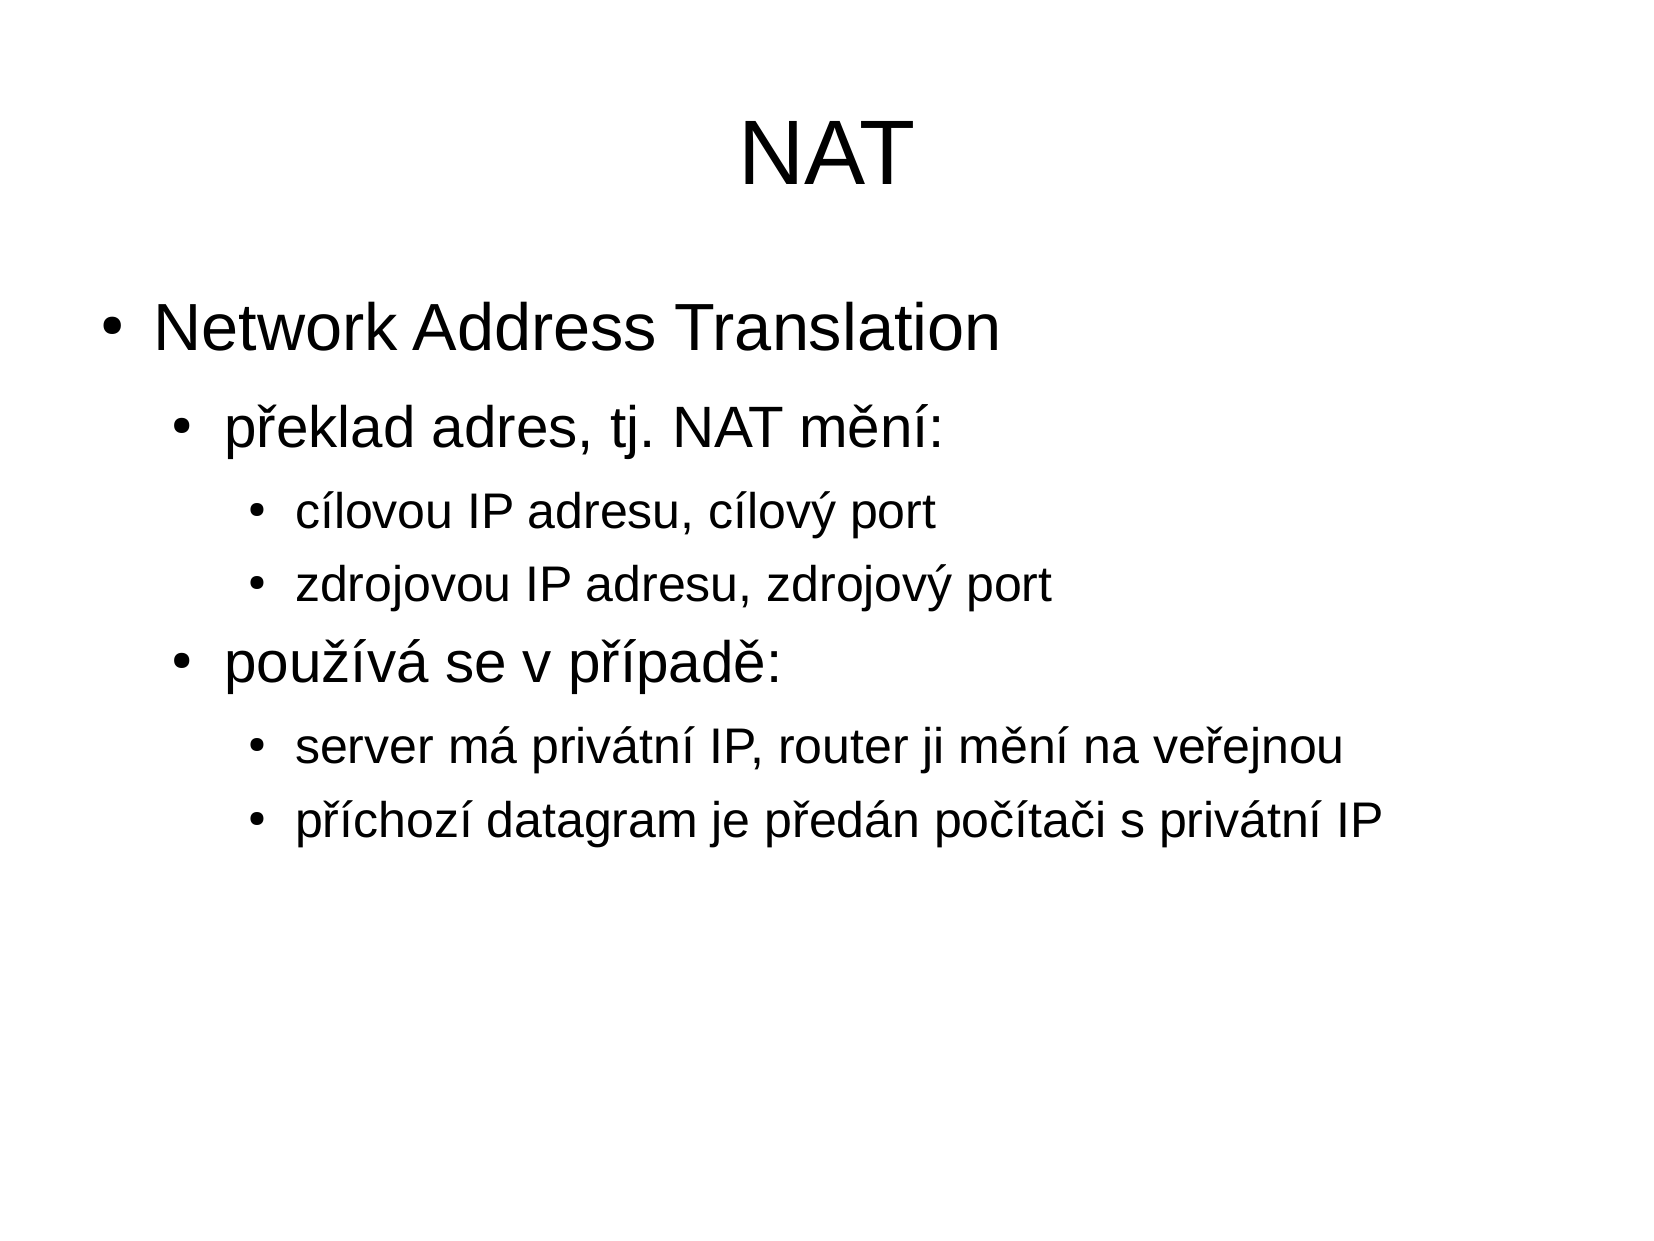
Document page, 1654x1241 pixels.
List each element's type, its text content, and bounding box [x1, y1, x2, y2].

list Network Address Translation překlad adres, tj. NAT mění: cílovou IP adresu, cílový port zdrojovou IP adresu, zdrojový port používá se v případě: server má privátní IP, router ji mění na veřejnou příchozí datagram je předán počítači s privátní IP [82, 290, 1571, 1109]
title NAT [82, 49, 1571, 257]
